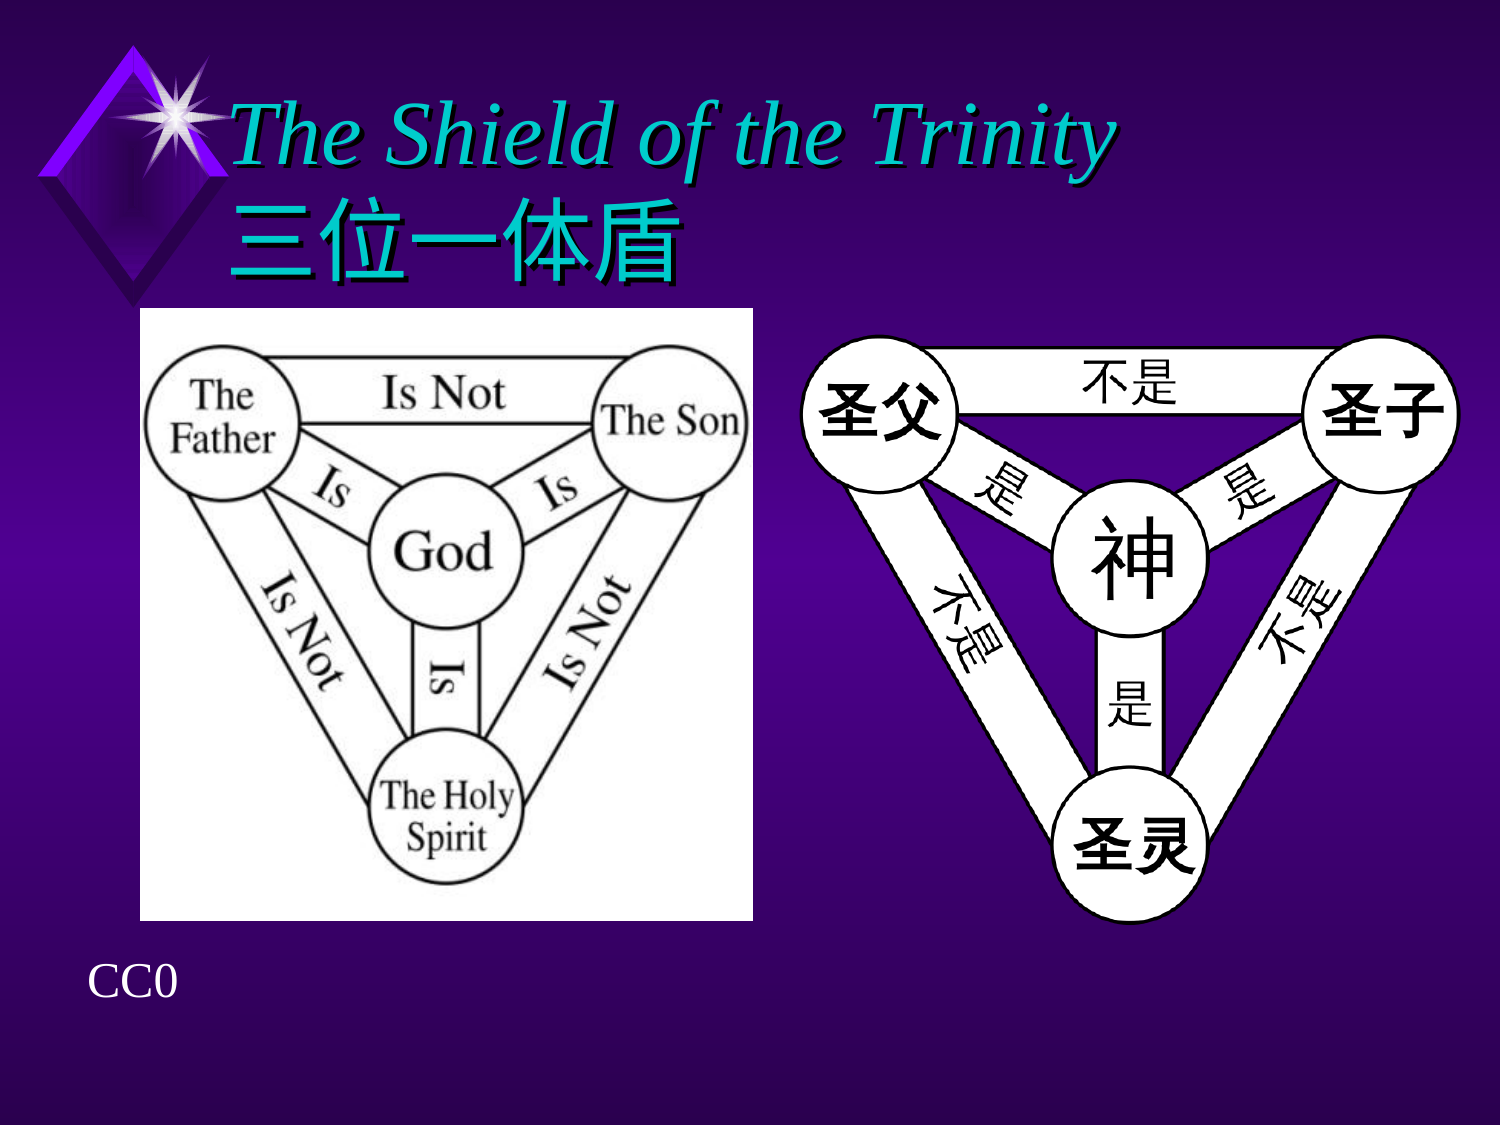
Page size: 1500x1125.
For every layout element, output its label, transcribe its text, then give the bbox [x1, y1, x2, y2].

title The Shield of the Trinity 三位一体盾 [224, 65, 1388, 301]
picture [140, 308, 753, 921]
picture [788, 325, 1470, 934]
text_box CC0 [72, 945, 595, 1016]
